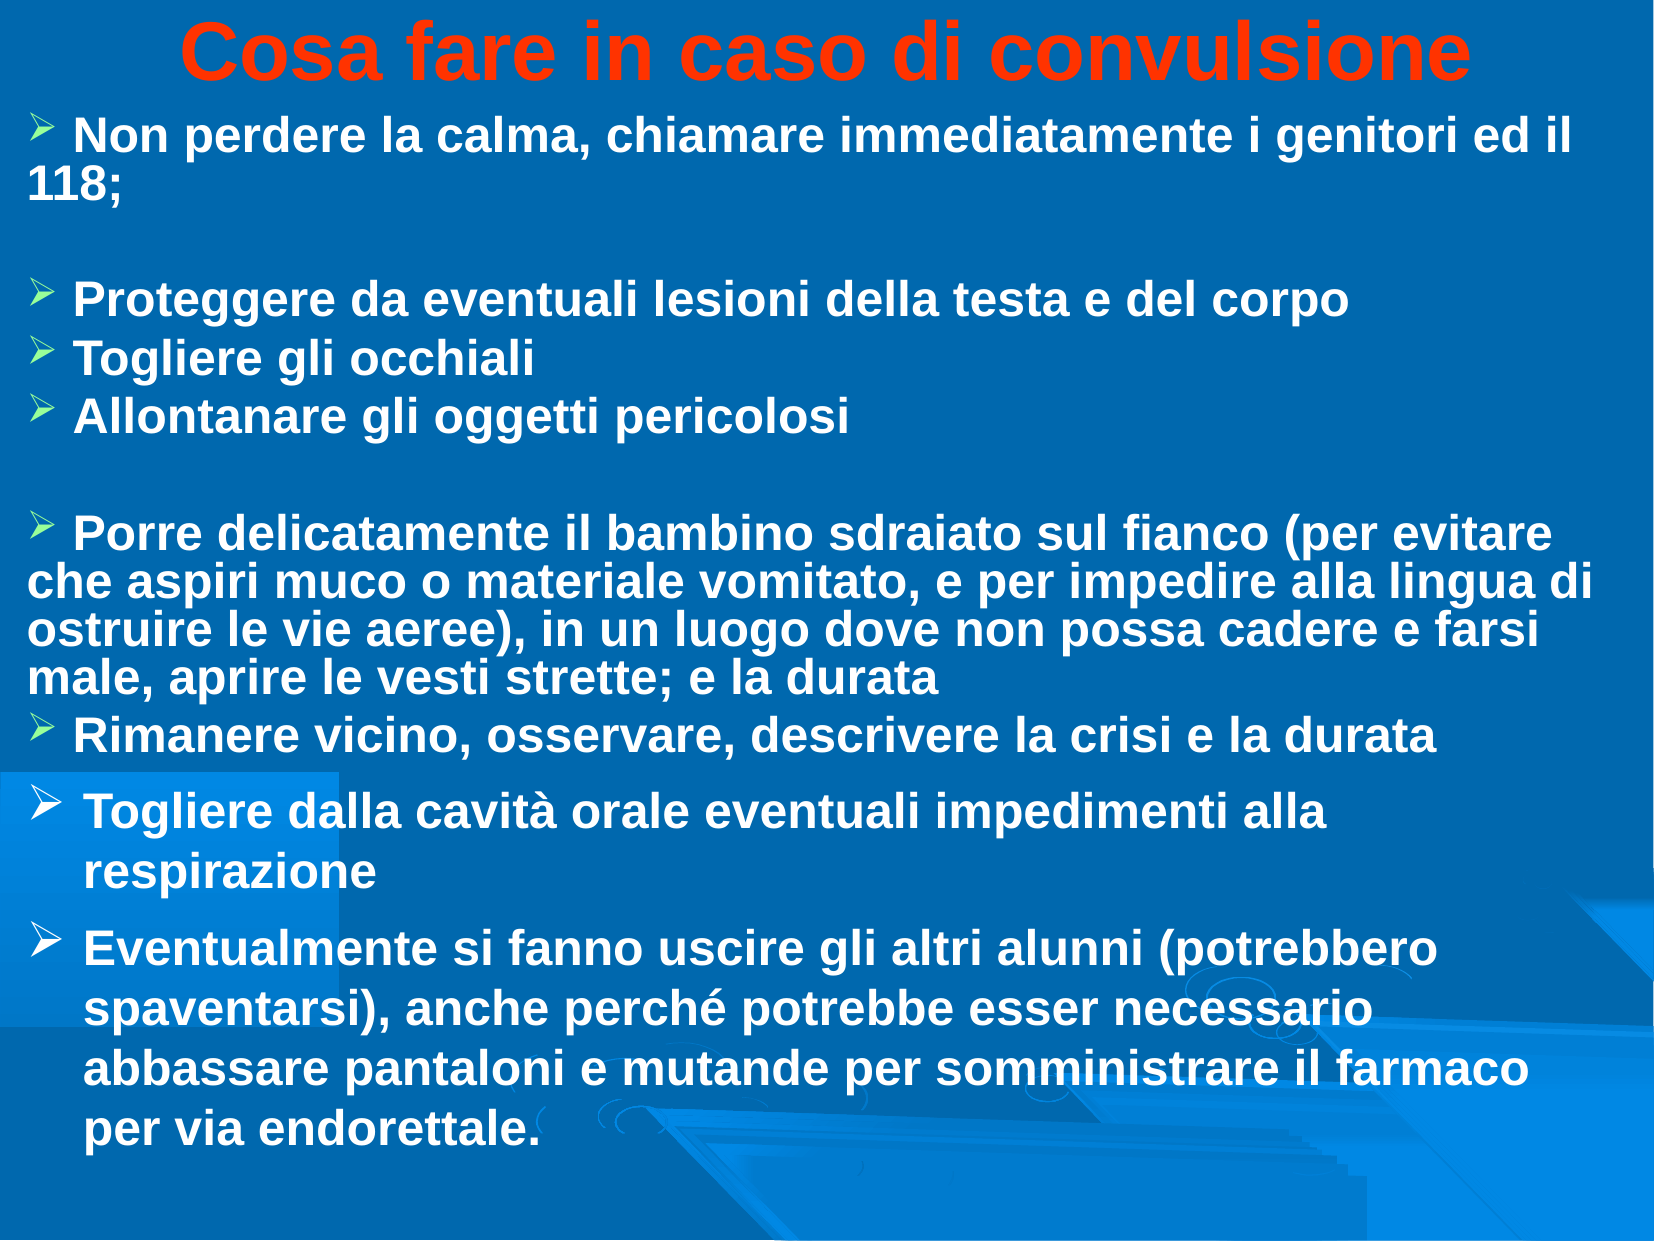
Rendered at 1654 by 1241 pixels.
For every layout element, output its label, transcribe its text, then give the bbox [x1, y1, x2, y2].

title Cosa fare in caso di convulsione [82, 0, 1571, 106]
list Non perdere la calma, chiamare immediatamente i genitori ed il 118; Proteggere da eventuali lesioni della testa e del corpo Togliere gli occhiali Allontanare gli oggetti pericolosi Porre delicatamente il bambino sdraiato sul fianco (per evitare che aspiri muco o materiale vomitato, e per impedire alla lingua di ostruire le vie aeree), in un luogo dove non possa cadere e farsi male, aprire le vesti strette; e la durata Rimanere vicino, osservare, descrivere la crisi e la durata Togliere dalla cavità orale eventuali impedimenti alla respirazione Eventualmente si fanno uscire gli altri alunni (potrebbero spaventarsi), anche perché potrebbe esser necessario abbassare pantaloni e mutande per somministrare il farmaco per via endorettale. [11, 106, 1630, 1241]
